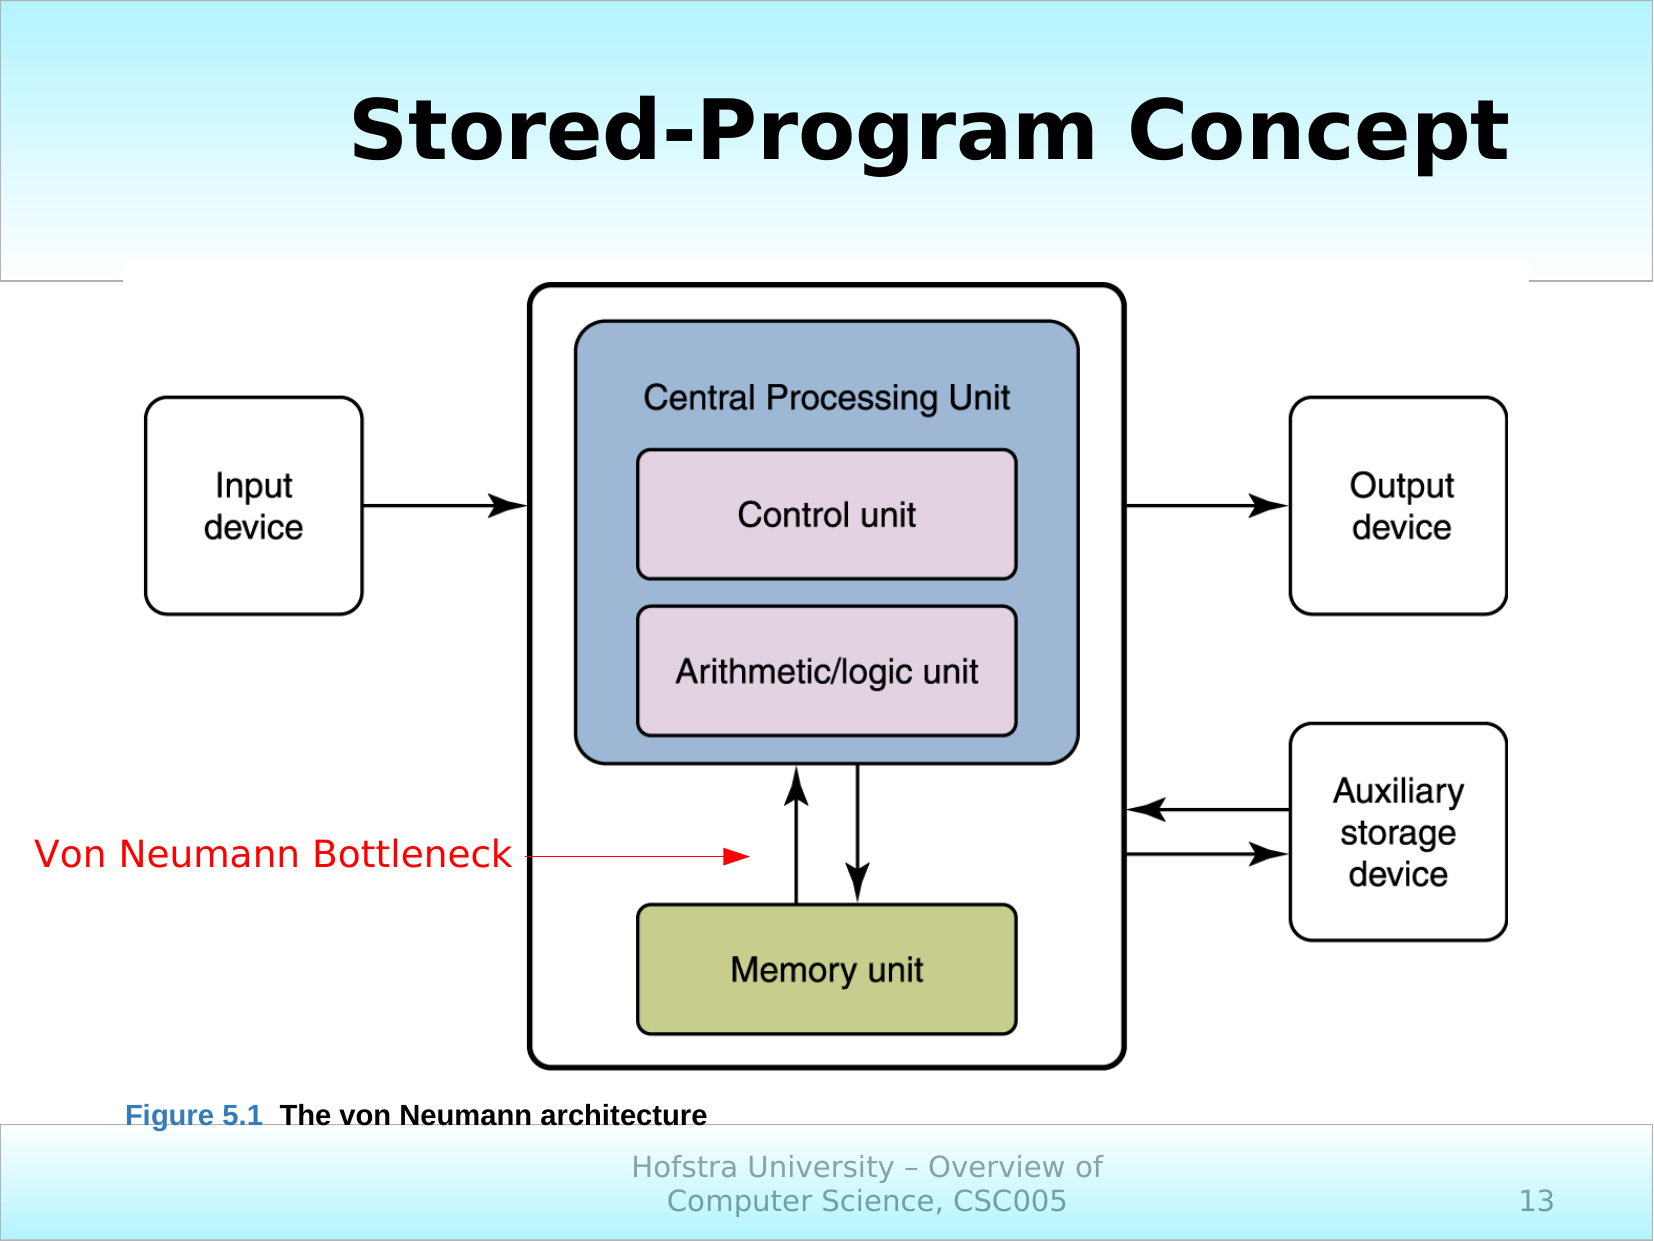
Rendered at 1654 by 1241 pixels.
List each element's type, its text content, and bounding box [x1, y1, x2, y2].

text_box Von Neumann Bottleneck [19, 825, 529, 884]
title Stored-Program Concept [247, 27, 1612, 235]
text_box Figure 5.1 The von Neumann architecture [110, 1090, 724, 1140]
picture [123, 261, 1529, 1092]
